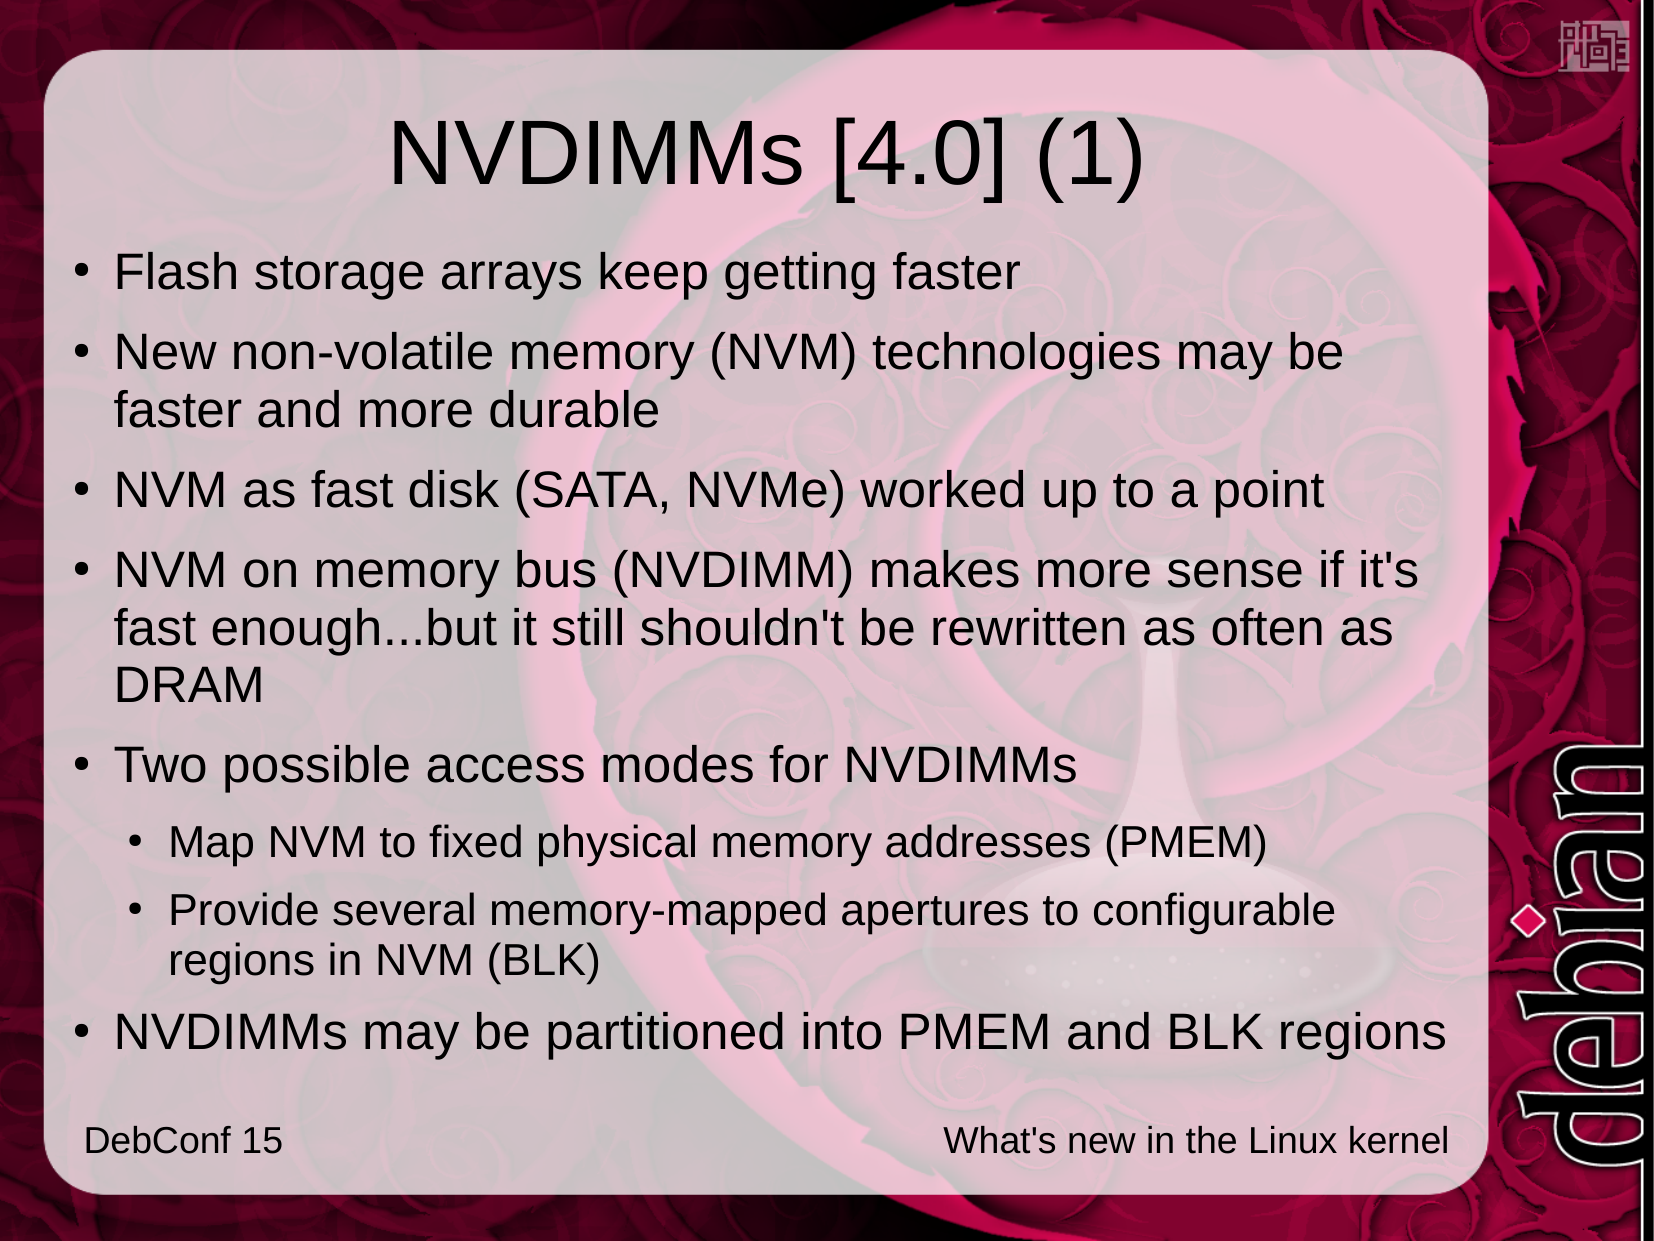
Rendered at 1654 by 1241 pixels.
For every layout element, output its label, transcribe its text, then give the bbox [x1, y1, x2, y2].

title NVDIMMs [4.0] (1) [59, 49, 1477, 242]
picture [0, 0, 1654, 1241]
text_box What's new in the Linux kernel [770, 1112, 1465, 1170]
text_box DebConf 15 [68, 1112, 746, 1170]
list Flash storage arrays keep getting faster New non-volatile memory (NVM) technologies may be faster and more durable NVM as fast disk (SATA, NVMe) worked up to a point NVM on memory bus (NVDIMM) makes more sense if it's fast enough...but it still shouldn't be rewritten as often as DRAM Two possible access modes for NVDIMMs Map NVM to fixed physical memory addresses (PMEM) Provide several memory-mapped apertures to configurable regions in NVM (BLK) NVDIMMs may be partitioned into PMEM and BLK regions [59, 242, 1477, 1062]
